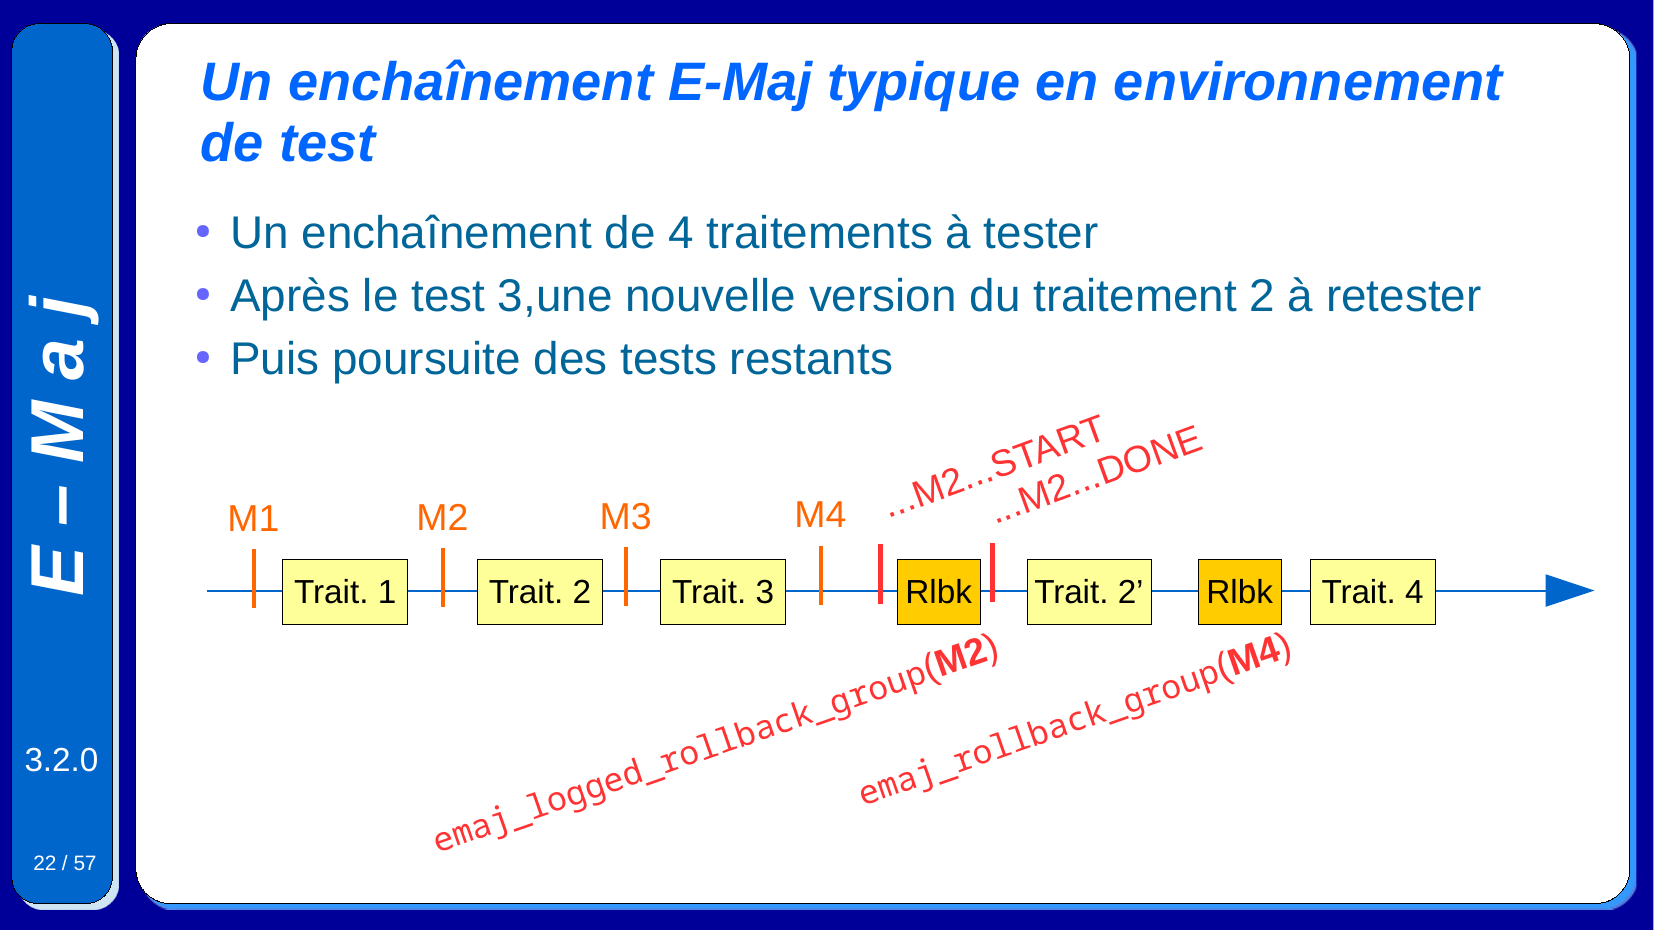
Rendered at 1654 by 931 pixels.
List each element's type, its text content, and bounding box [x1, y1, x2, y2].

text_box M1 [212, 490, 295, 547]
text_box Trait. 1 [282, 559, 408, 625]
text_box Trait. 3 [660, 559, 786, 625]
text_box emaj_logged_rollback_group(M2) [409, 610, 1025, 884]
text_box Trait. 2 [477, 559, 603, 625]
text_box M4 [779, 486, 862, 544]
text_box Trait. 2’ [1027, 559, 1152, 625]
text_box Rlbk [1198, 559, 1282, 625]
text_box M2 [401, 488, 484, 546]
text_box M3 [584, 487, 667, 545]
text_box ...M2...START [860, 394, 1123, 539]
text_box Rlbk [897, 559, 981, 625]
title Un enchaînement E-Maj typique en environnement de test [200, 34, 1575, 191]
text_box Trait. 4 [1310, 559, 1436, 625]
text_box emaj_rollback_group(M4) [834, 609, 1318, 837]
list Un enchaînement de 4 traitements à tester Après le test 3,une nouvelle version du traitement 2 à retester Puis poursuite des tests restants [177, 206, 1587, 385]
text_box ...M2...DONE [967, 404, 1225, 545]
